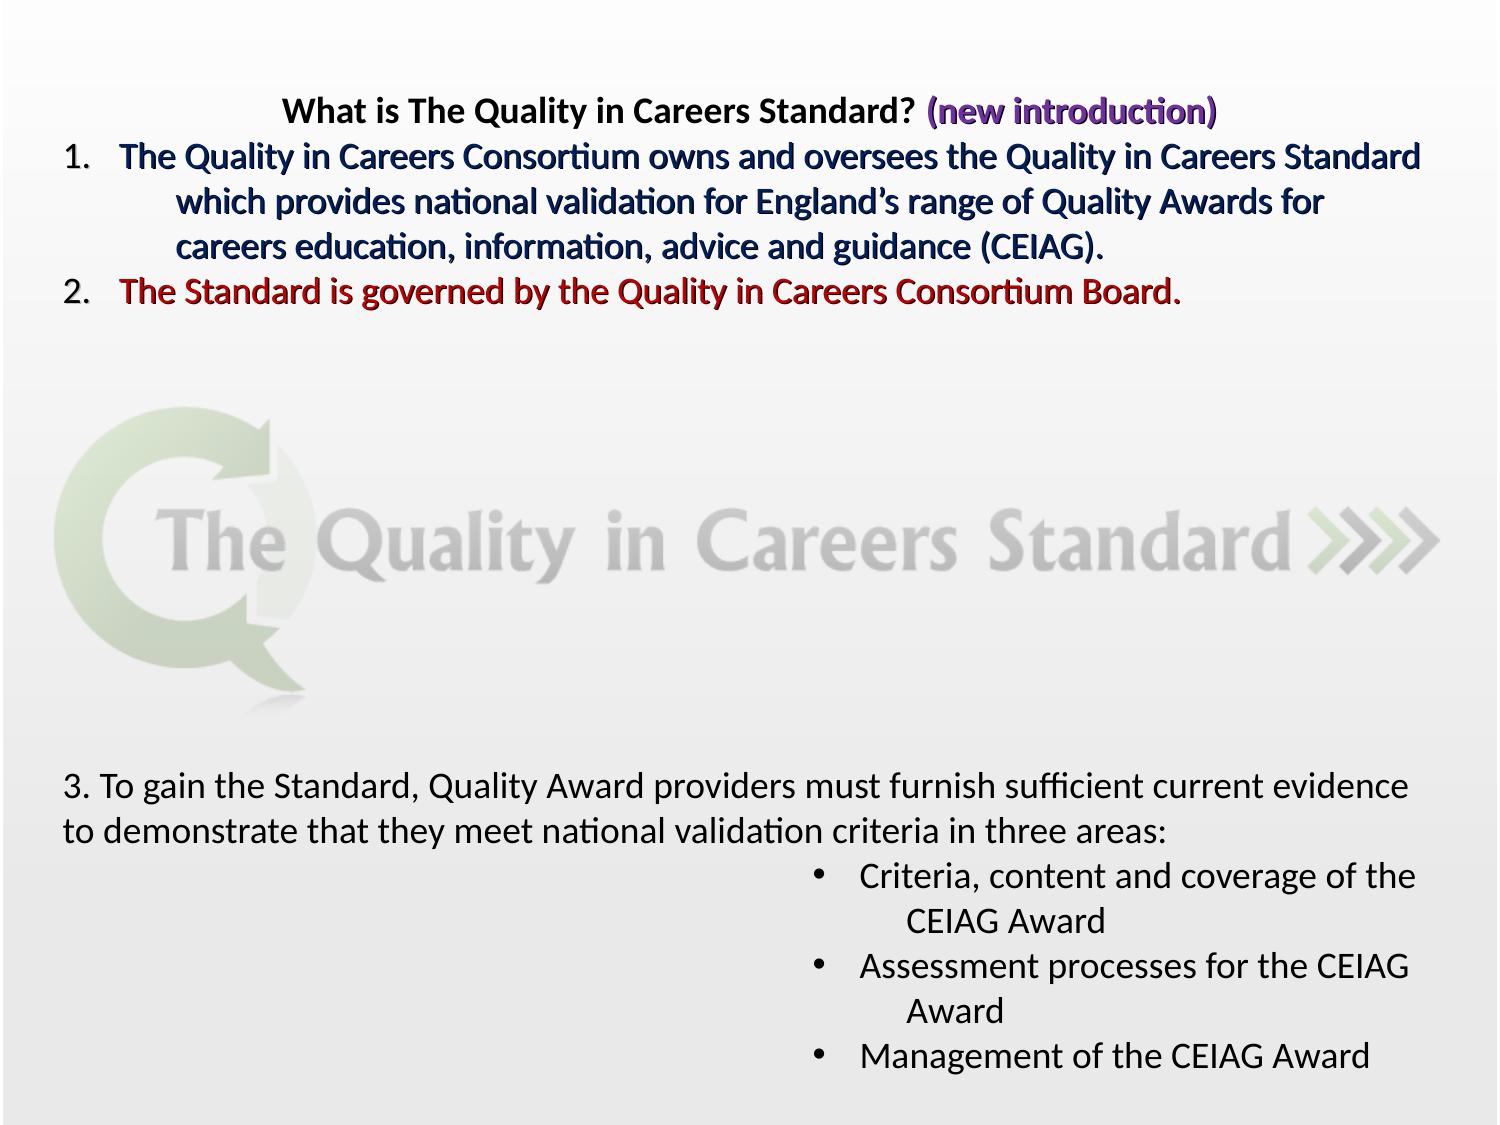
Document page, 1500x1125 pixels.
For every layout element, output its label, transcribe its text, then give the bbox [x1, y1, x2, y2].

text_box What is The Quality in Careers Standard? (new introduction) The Quality in Careers Consortium owns and oversees the Quality in Careers Standard which provides national validation for England’s range of Quality Awards for careers education, information, advice and guidance (CEIAG). The Standard is governed by the Quality in Careers Consortium Board. 3. To gain the Standard, Quality Award providers must furnish sufficient current evidence to demonstrate that they meet national validation criteria in three areas: Criteria, content and coverage of the CEIAG Award Assessment processes for the CEIAG Award Management of the CEIAG Award [48, 78, 1452, 1083]
picture [2, 0, 1497, 1125]
